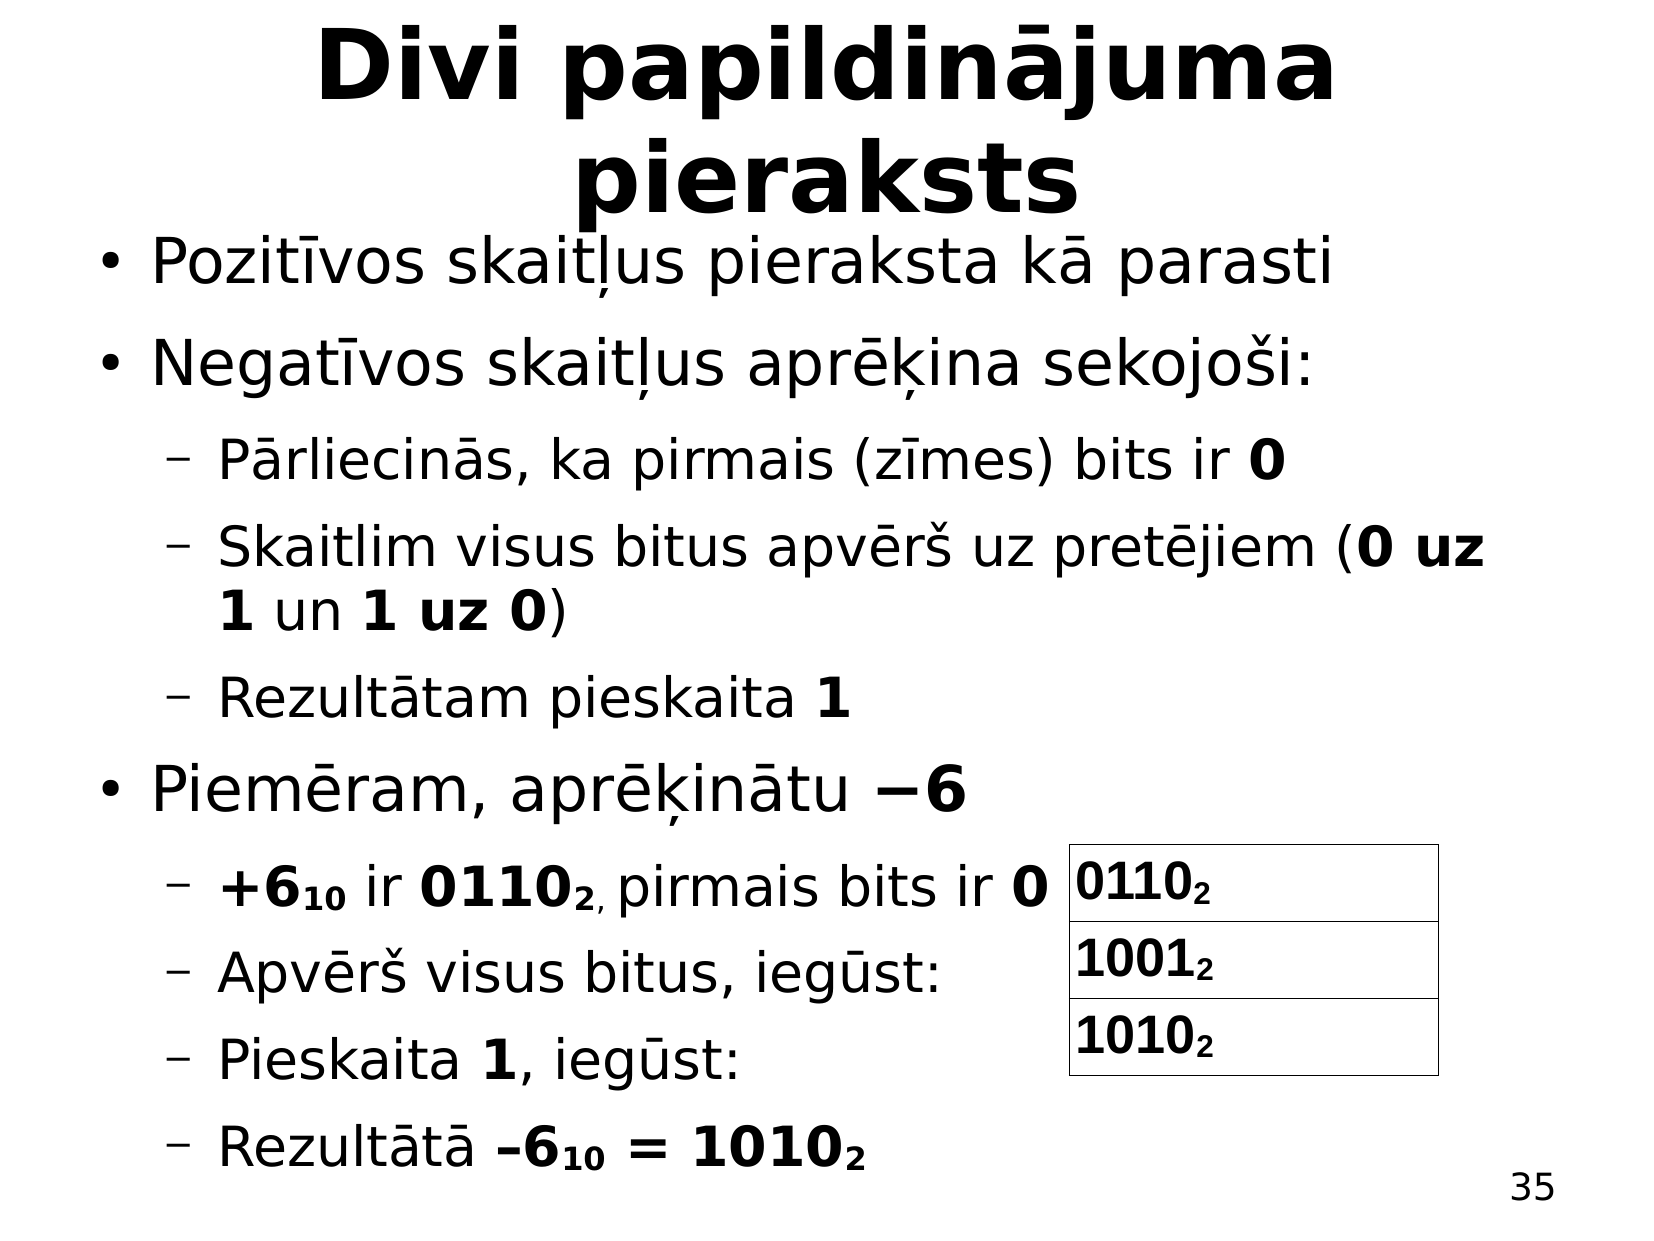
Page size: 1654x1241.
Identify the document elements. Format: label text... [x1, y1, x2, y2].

list Pozitīvos skaitļus pieraksta kā parasti Negatīvos skaitļus aprēķina sekojoši: Pārliecinās, ka pirmais (zīmes) bits ir 0 Skaitlim visus bitus apvērš uz pretējiem (0 uz 1 un 1 uz 0) Rezultātam pieskaita 1 Piemēram, aprēķinātu −6 +610 ir 01102, pirmais bits ir 0 Apvērš visus bitus, iegūst: Pieskaita 1, iegūst: Rezultātā –610 = 10102 [82, 225, 1538, 1186]
table_header 01102 [1070, 845, 1438, 921]
table_cell 10012 [1070, 922, 1438, 998]
title Divi papildinājuma pieraksts [82, 8, 1571, 236]
table_cell 10102 [1070, 999, 1438, 1075]
